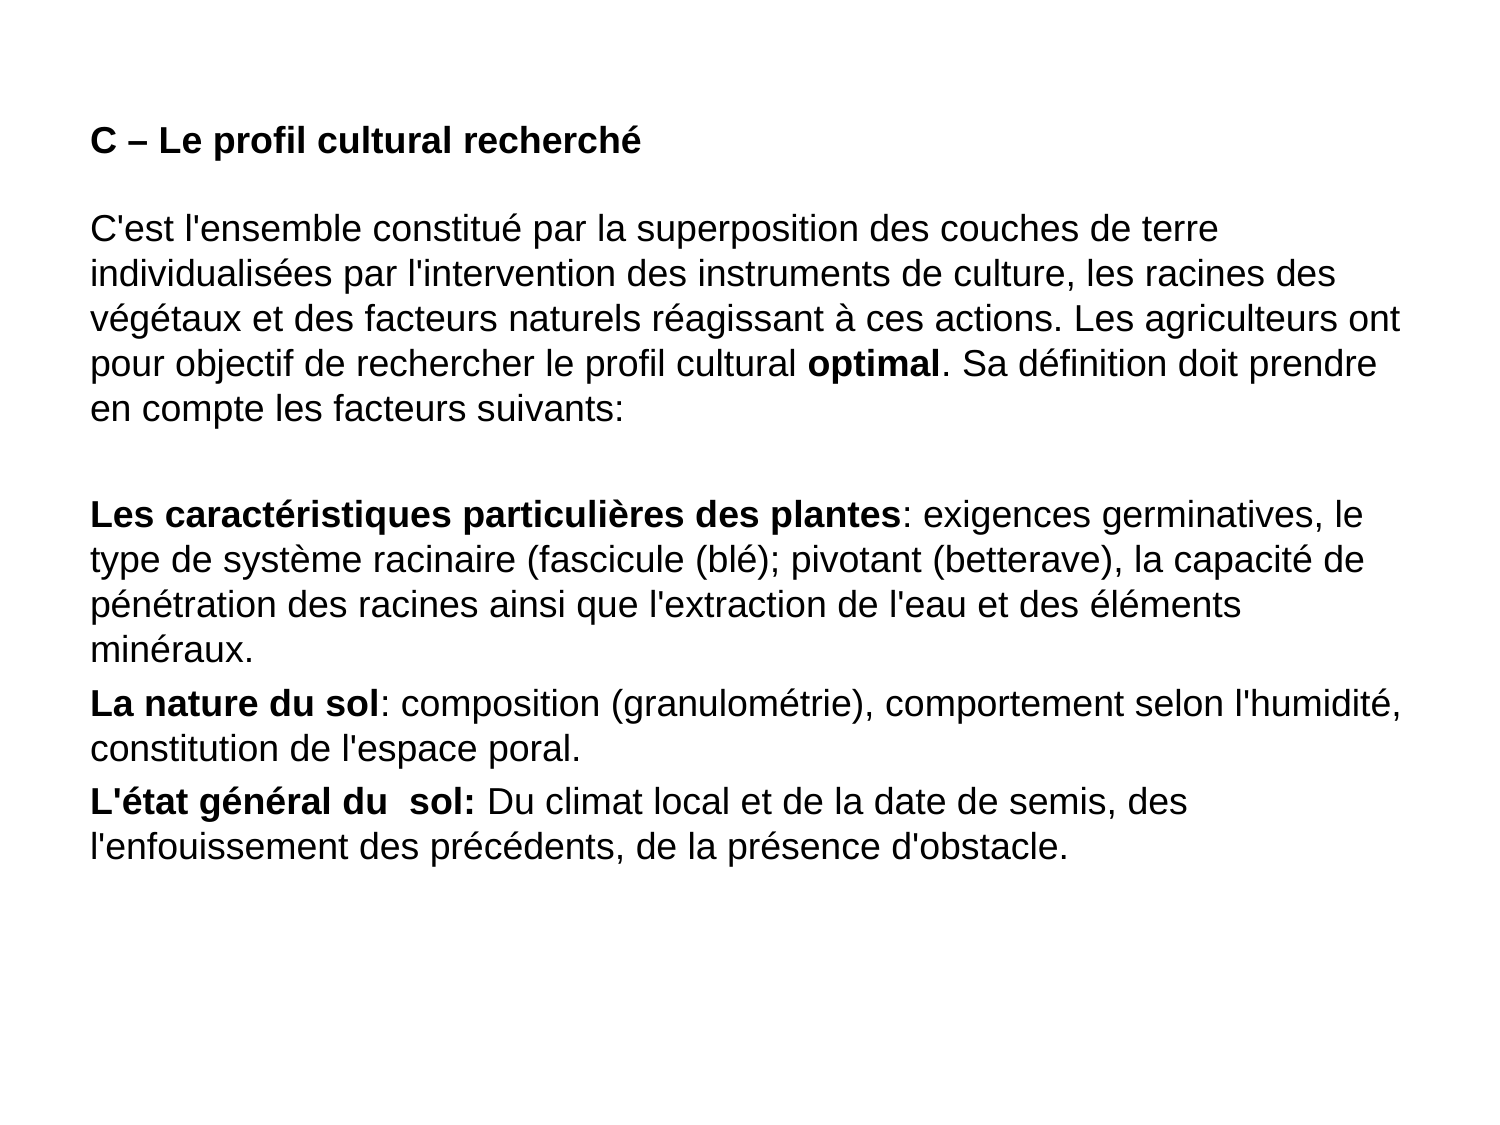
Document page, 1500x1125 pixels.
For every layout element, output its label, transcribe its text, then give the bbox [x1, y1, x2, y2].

list C'est l'ensemble constitué par la superposition des couches de terre individualisées par l'intervention des instruments de culture, les racines des végétaux et des facteurs naturels réagissant à ces actions. Les agriculteurs ont pour objectif de rechercher le profil cultural optimal. Sa définition doit prendre en compte les facteurs suivants: Les caractéristiques particulières des plantes: exigences germinatives, le type de système racinaire (fascicule (blé); pivotant (betterave), la capacité de pénétration des racines ainsi que l'extraction de l'eau et des éléments minéraux. La nature du sol: composition (granulométrie), comportement selon l'humidité, constitution de l'espace poral. L'état général du sol: Du climat local et de la date de semis, des l'enfouissement des précédents, de la présence d'obstacle. [75, 233, 1426, 1005]
title C – Le profil cultural recherché [75, 45, 1426, 233]
